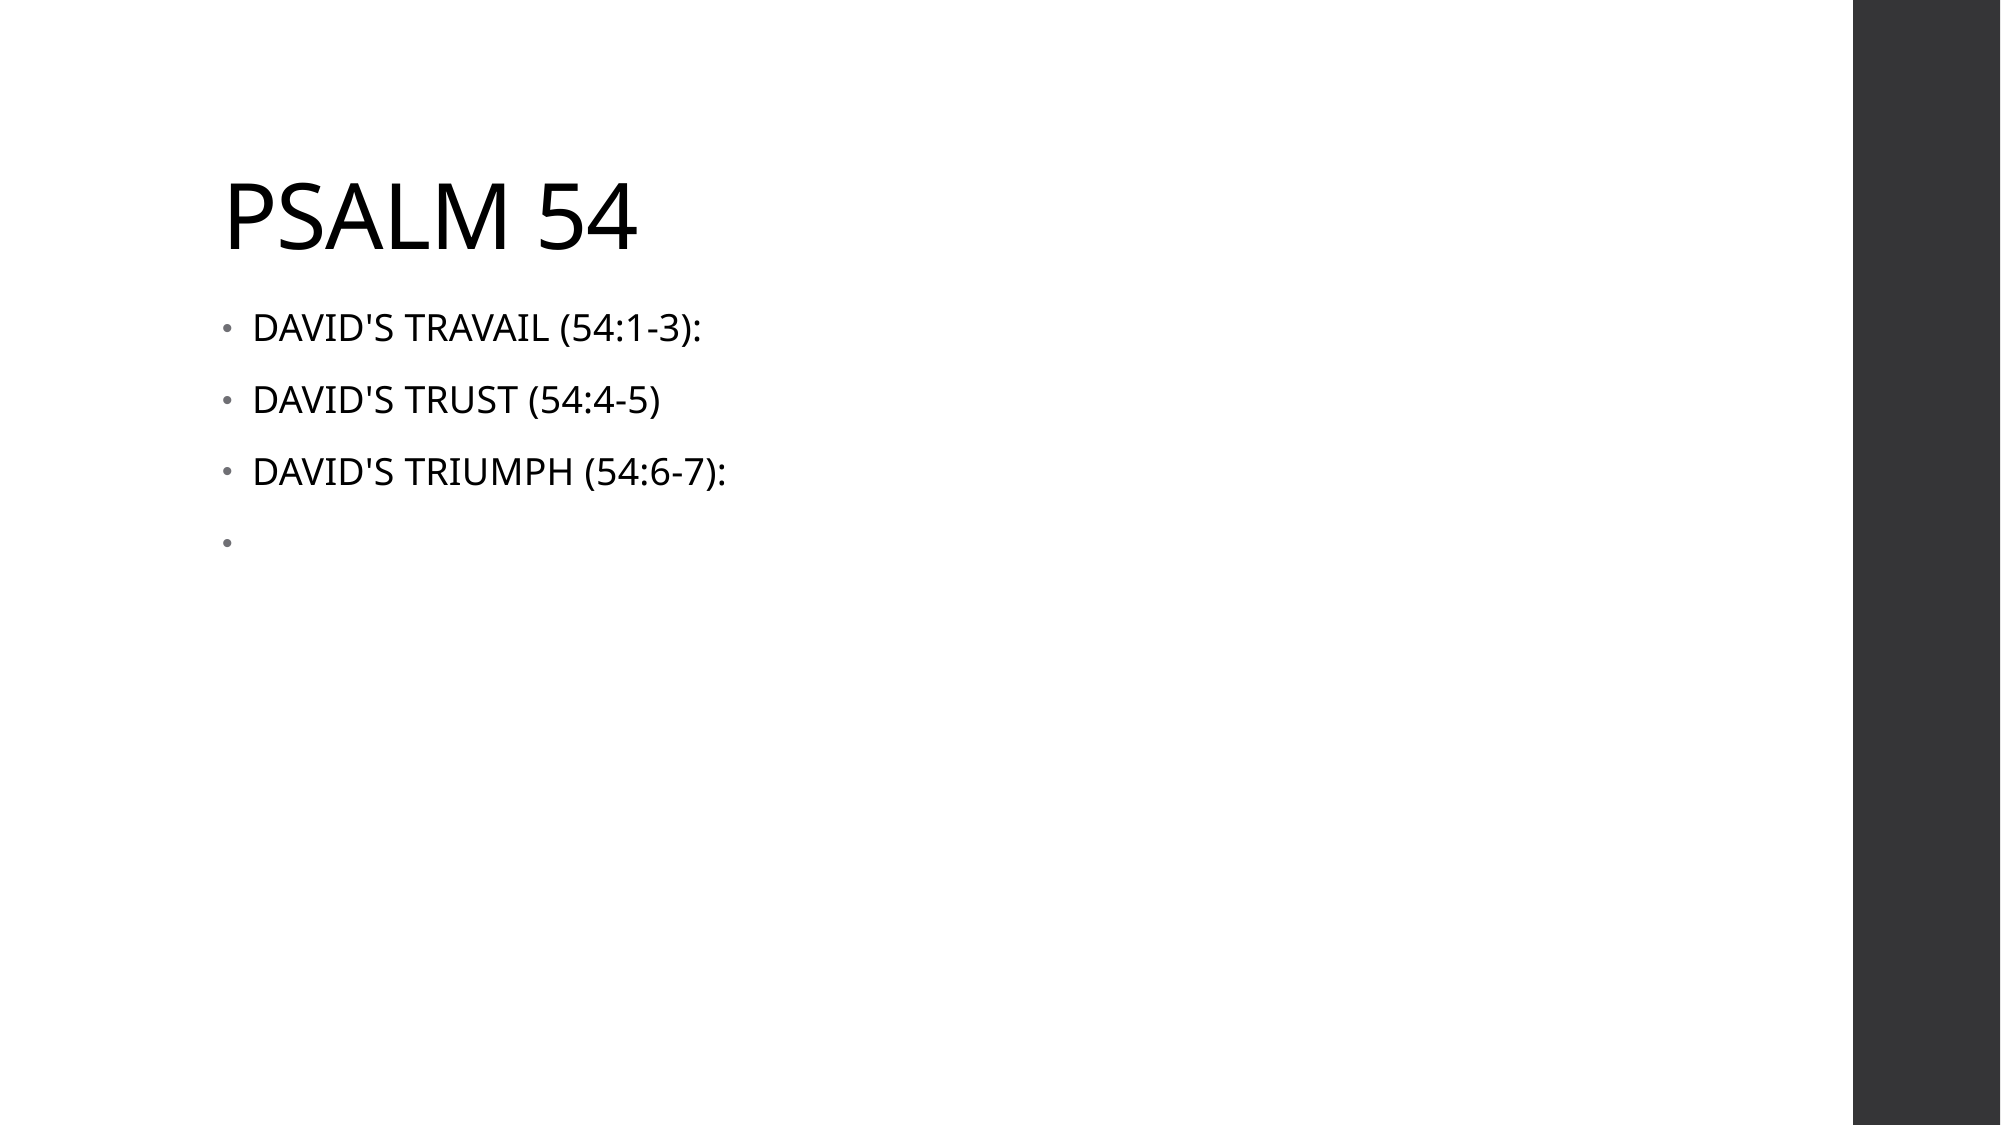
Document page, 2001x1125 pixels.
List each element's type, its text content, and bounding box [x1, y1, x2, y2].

title PSALM 54 [206, 60, 1797, 278]
list DAVID'S TRAVAIL (54:1-3): DAVID'S TRUST (54:4-5) DAVID'S TRIUMPH (54:6-7): [206, 299, 1617, 1014]
